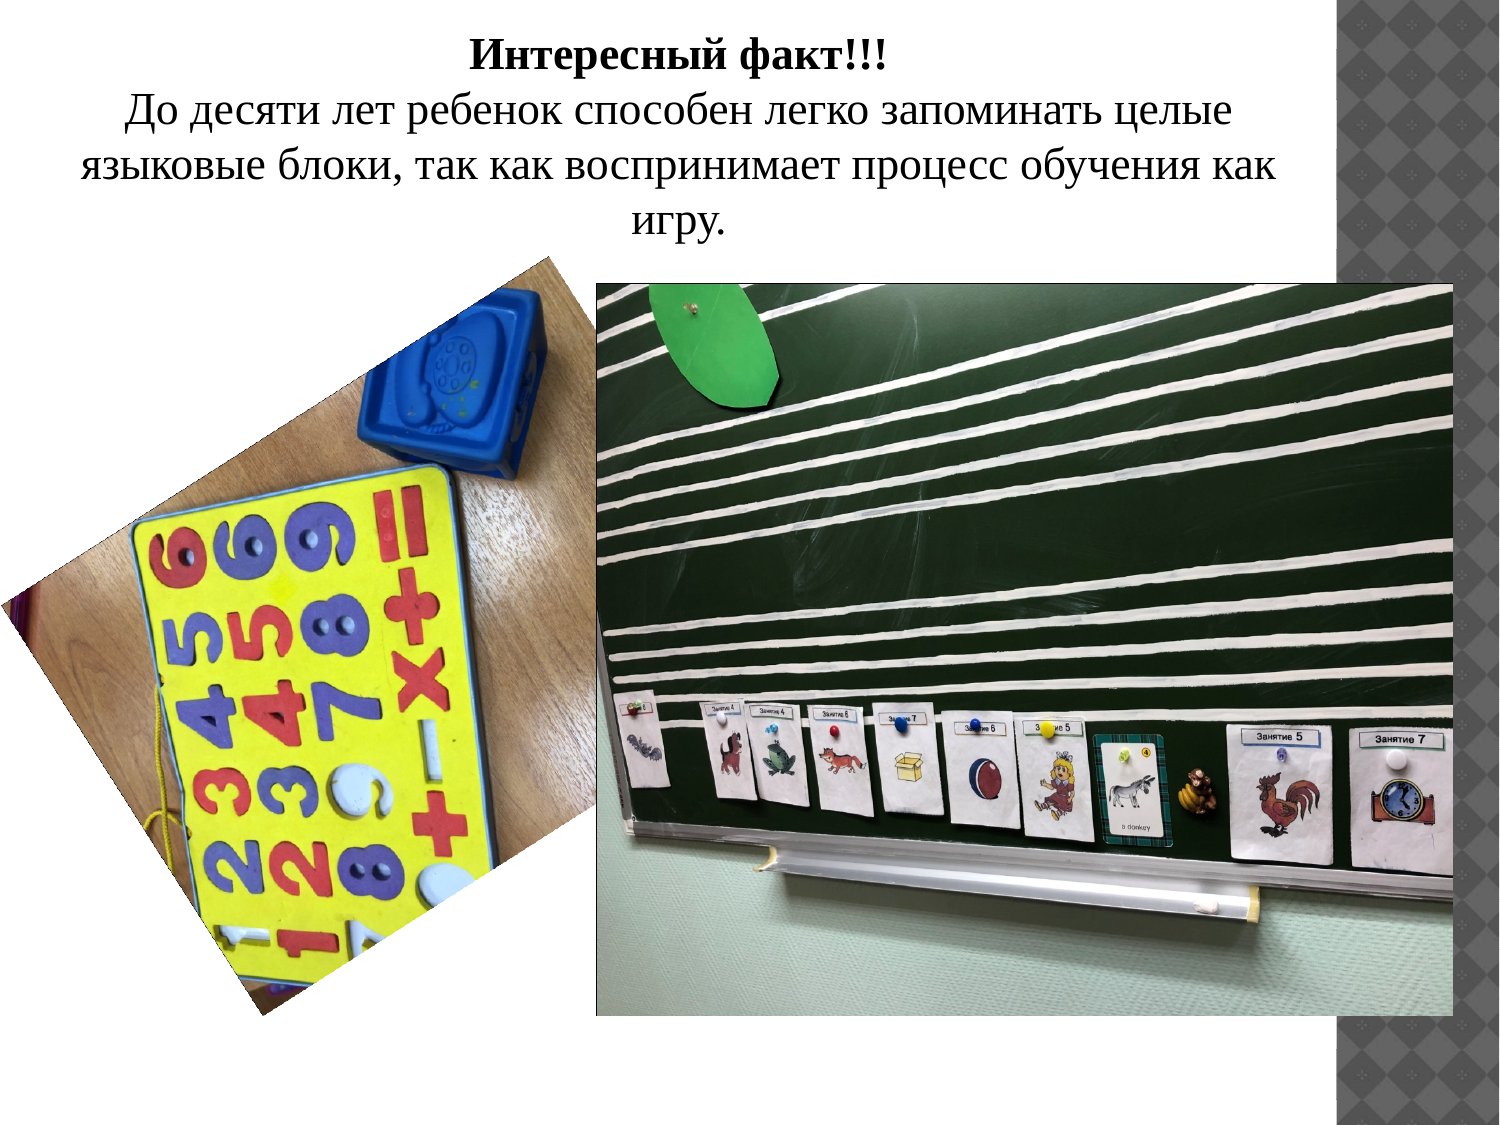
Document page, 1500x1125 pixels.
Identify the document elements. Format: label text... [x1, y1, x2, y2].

title Интересный факт!!! До десяти лет ребенок способен легко запоминать целые языковые блоки, так как воспринимает процесс обучения как игру. [35, 16, 1323, 272]
picture [0, 0, 1500, 1125]
